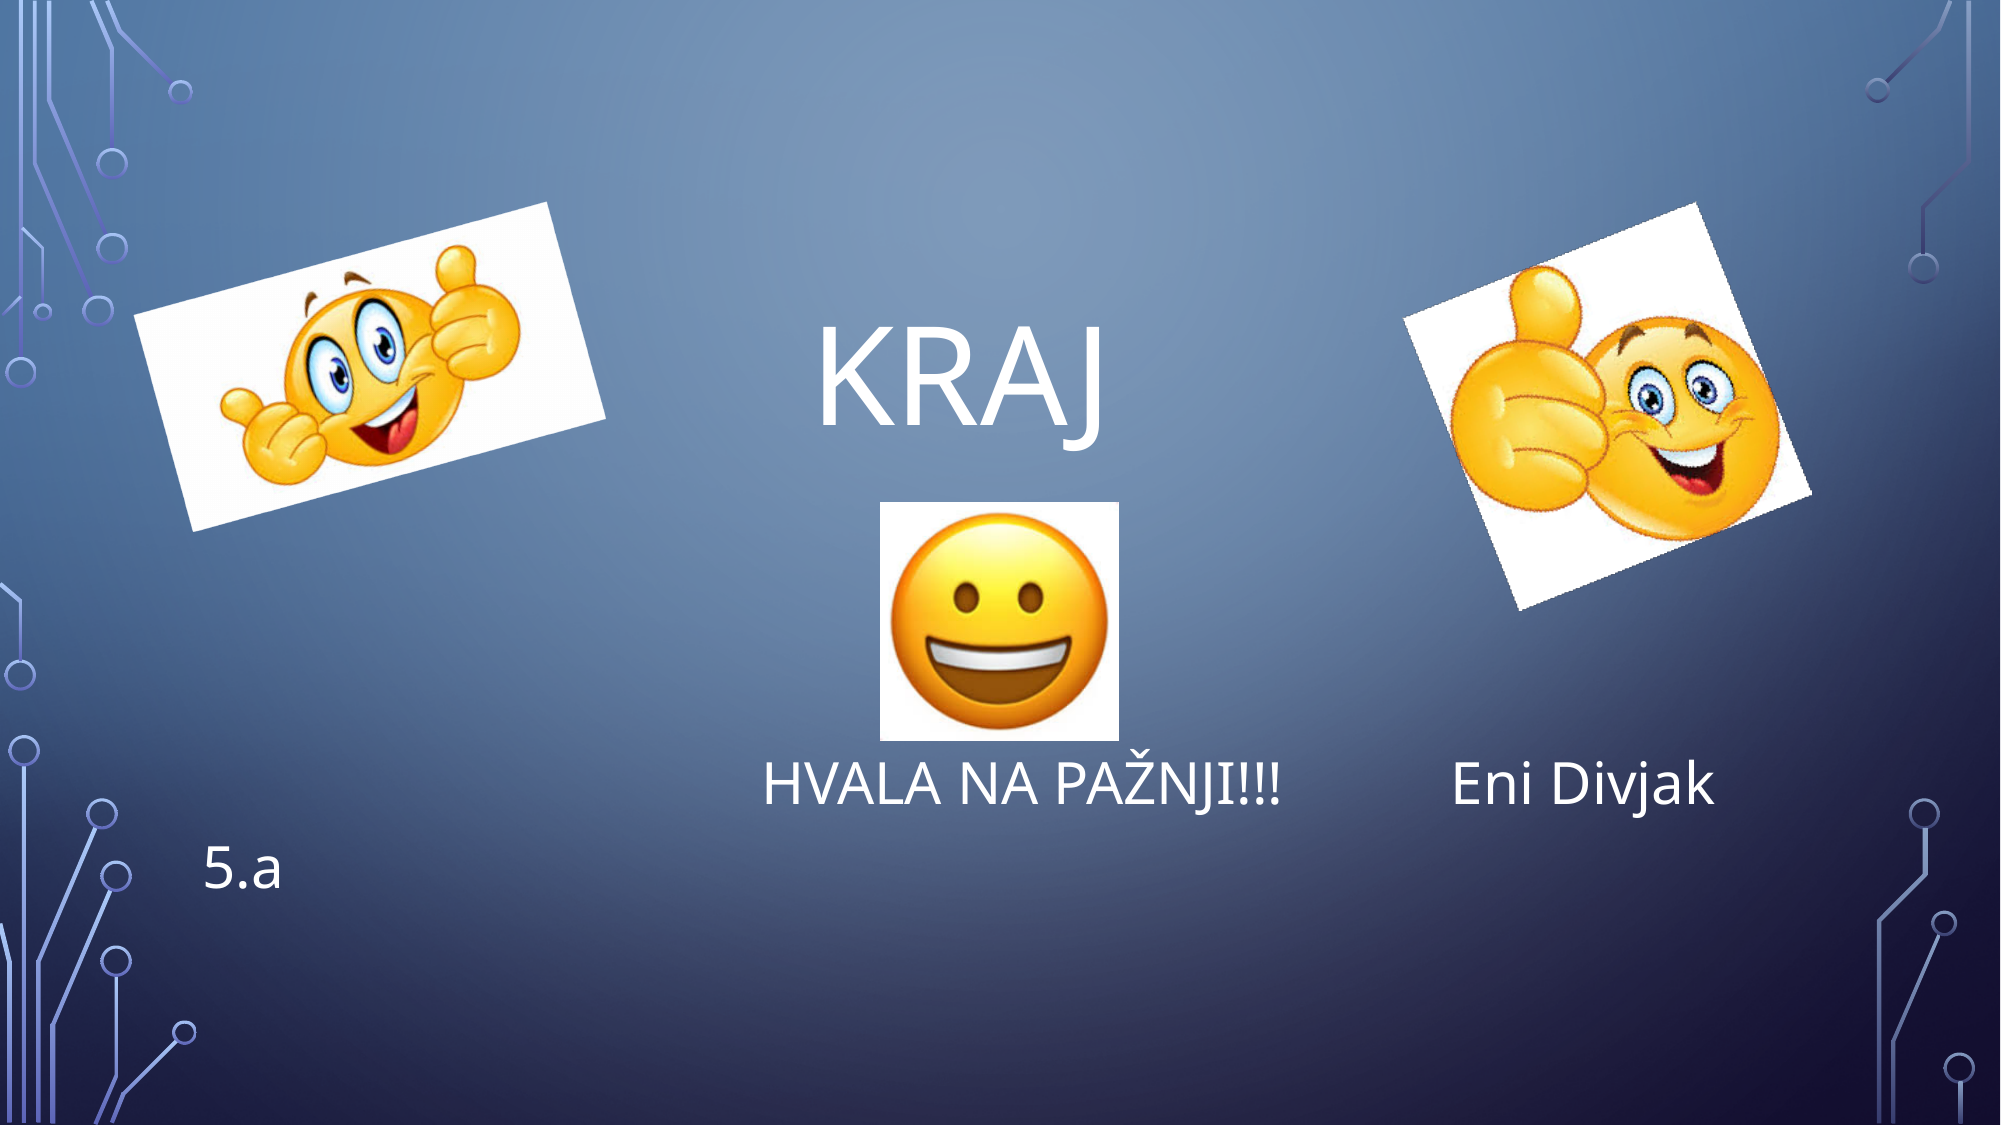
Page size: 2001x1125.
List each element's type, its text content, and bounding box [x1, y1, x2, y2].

picture [880, 502, 1119, 741]
title KRAJ [187, 99, 1813, 663]
list HVALA NA PAŽNJI!!! Eni Divjak 5.a [187, 786, 1812, 1026]
picture [133, 201, 606, 532]
picture [1402, 201, 1812, 611]
